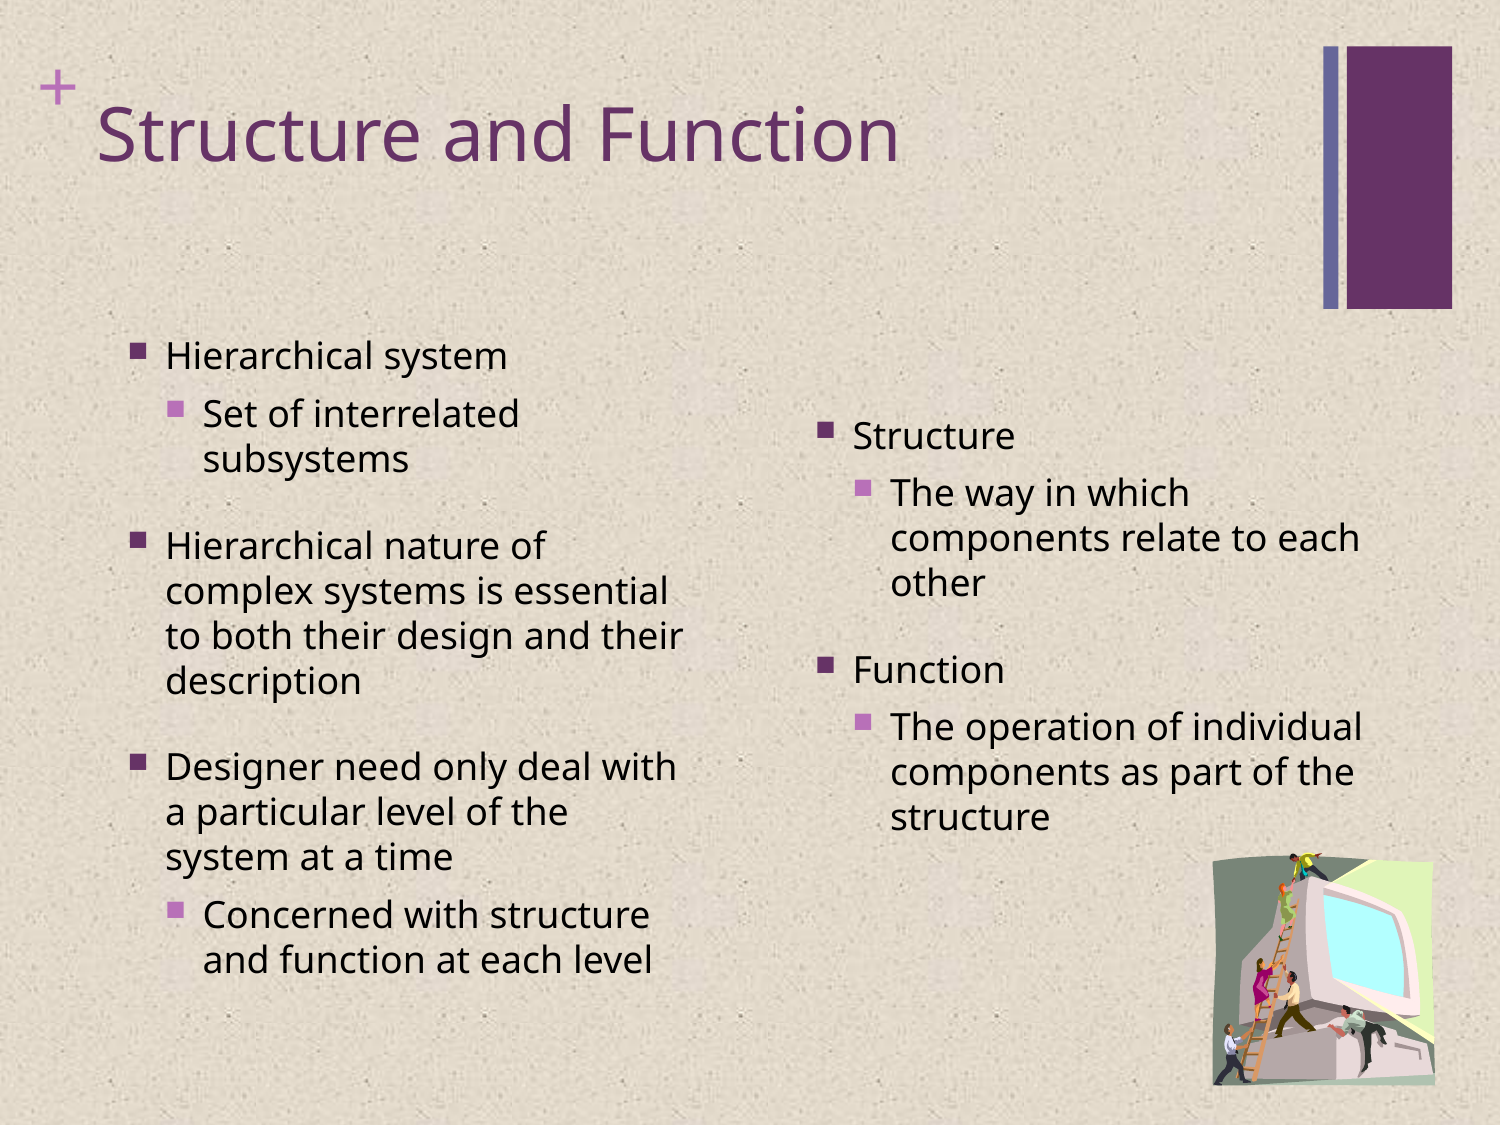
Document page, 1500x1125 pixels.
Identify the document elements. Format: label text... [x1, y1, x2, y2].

list Structure The way in which components relate to each other Function The operation of individual components as part of the structure [800, 350, 1400, 900]
picture [0, 0, 1500, 1125]
title Structure and Function [81, 79, 1322, 263]
list Hierarchical system Set of interrelated subsystems Hierarchical nature of complex systems is essential to both their design and their description Designer need only deal with a particular level of the system at a time Concerned with structure and function at each level [112, 324, 713, 1050]
